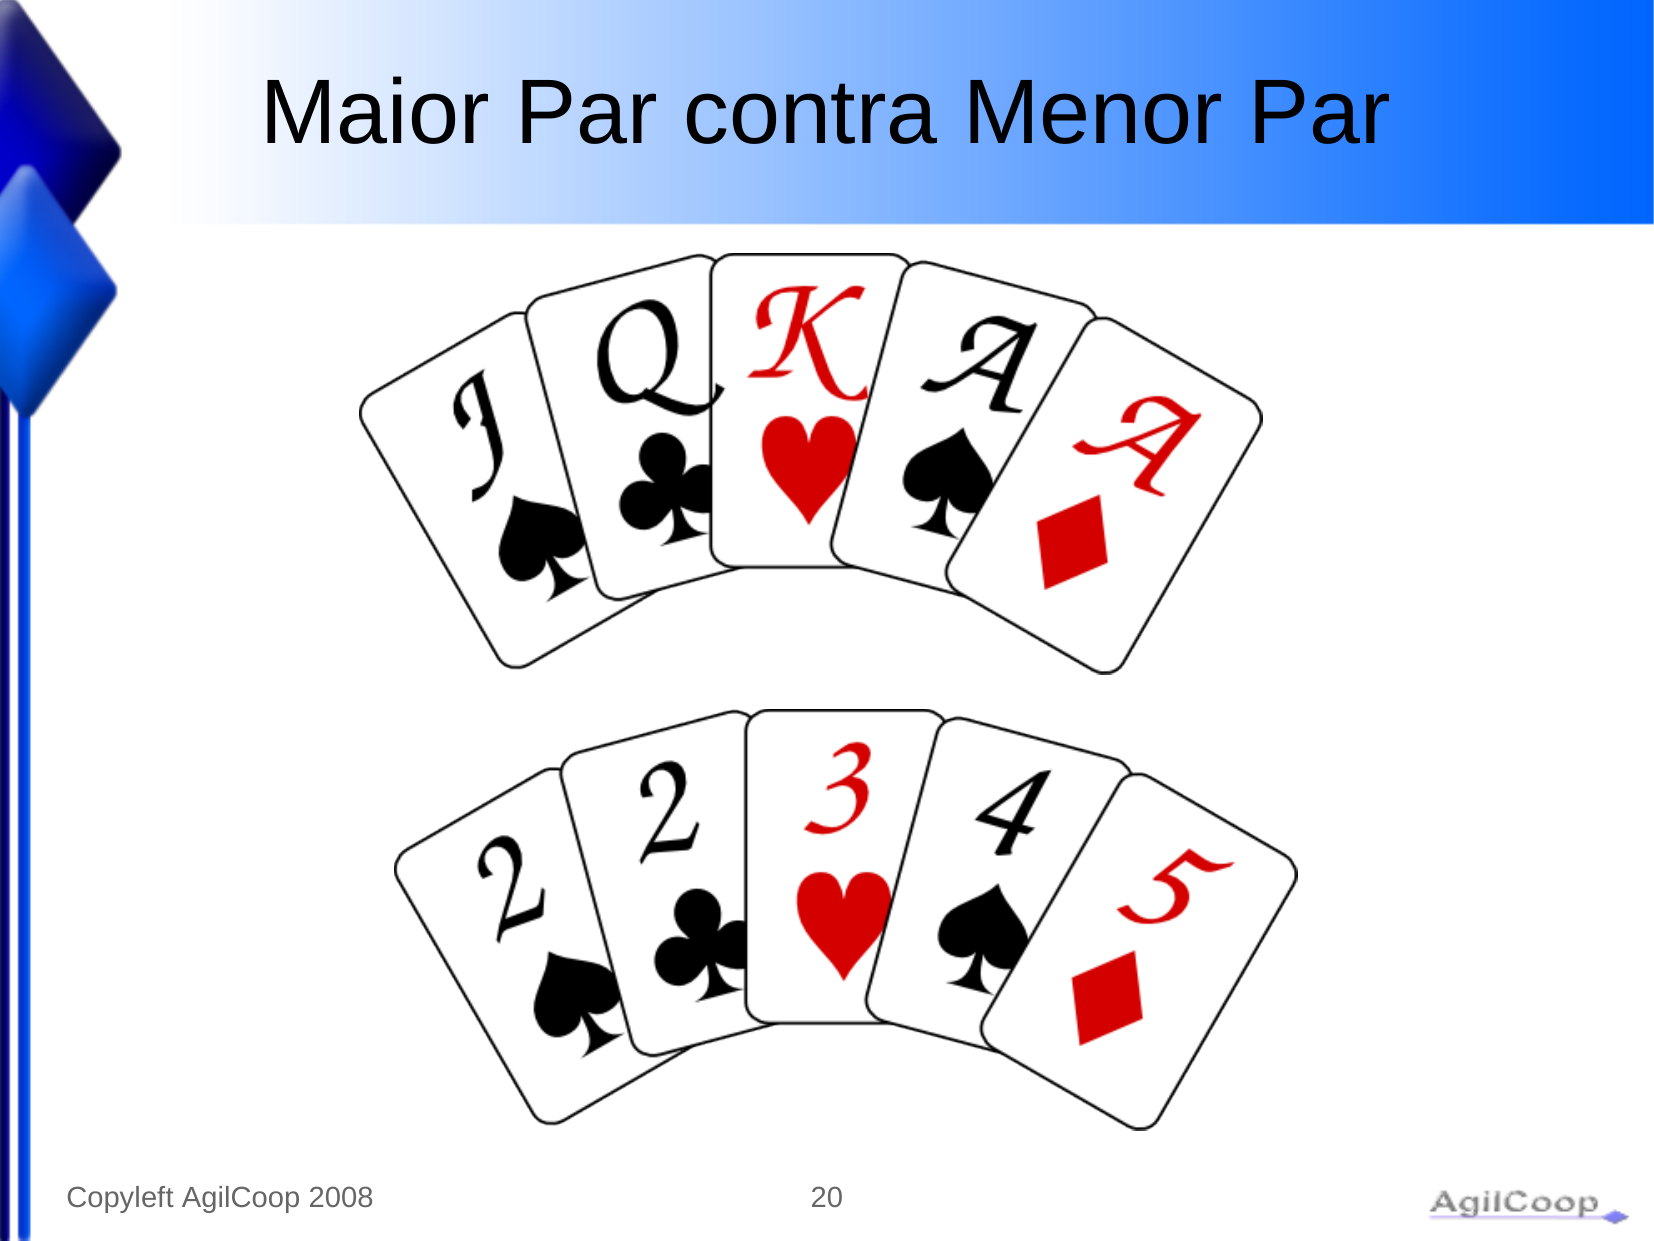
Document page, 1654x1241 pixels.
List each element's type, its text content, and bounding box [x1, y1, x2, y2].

picture [0, 0, 1654, 1241]
title Maior Par contra Menor Par [82, 8, 1571, 216]
